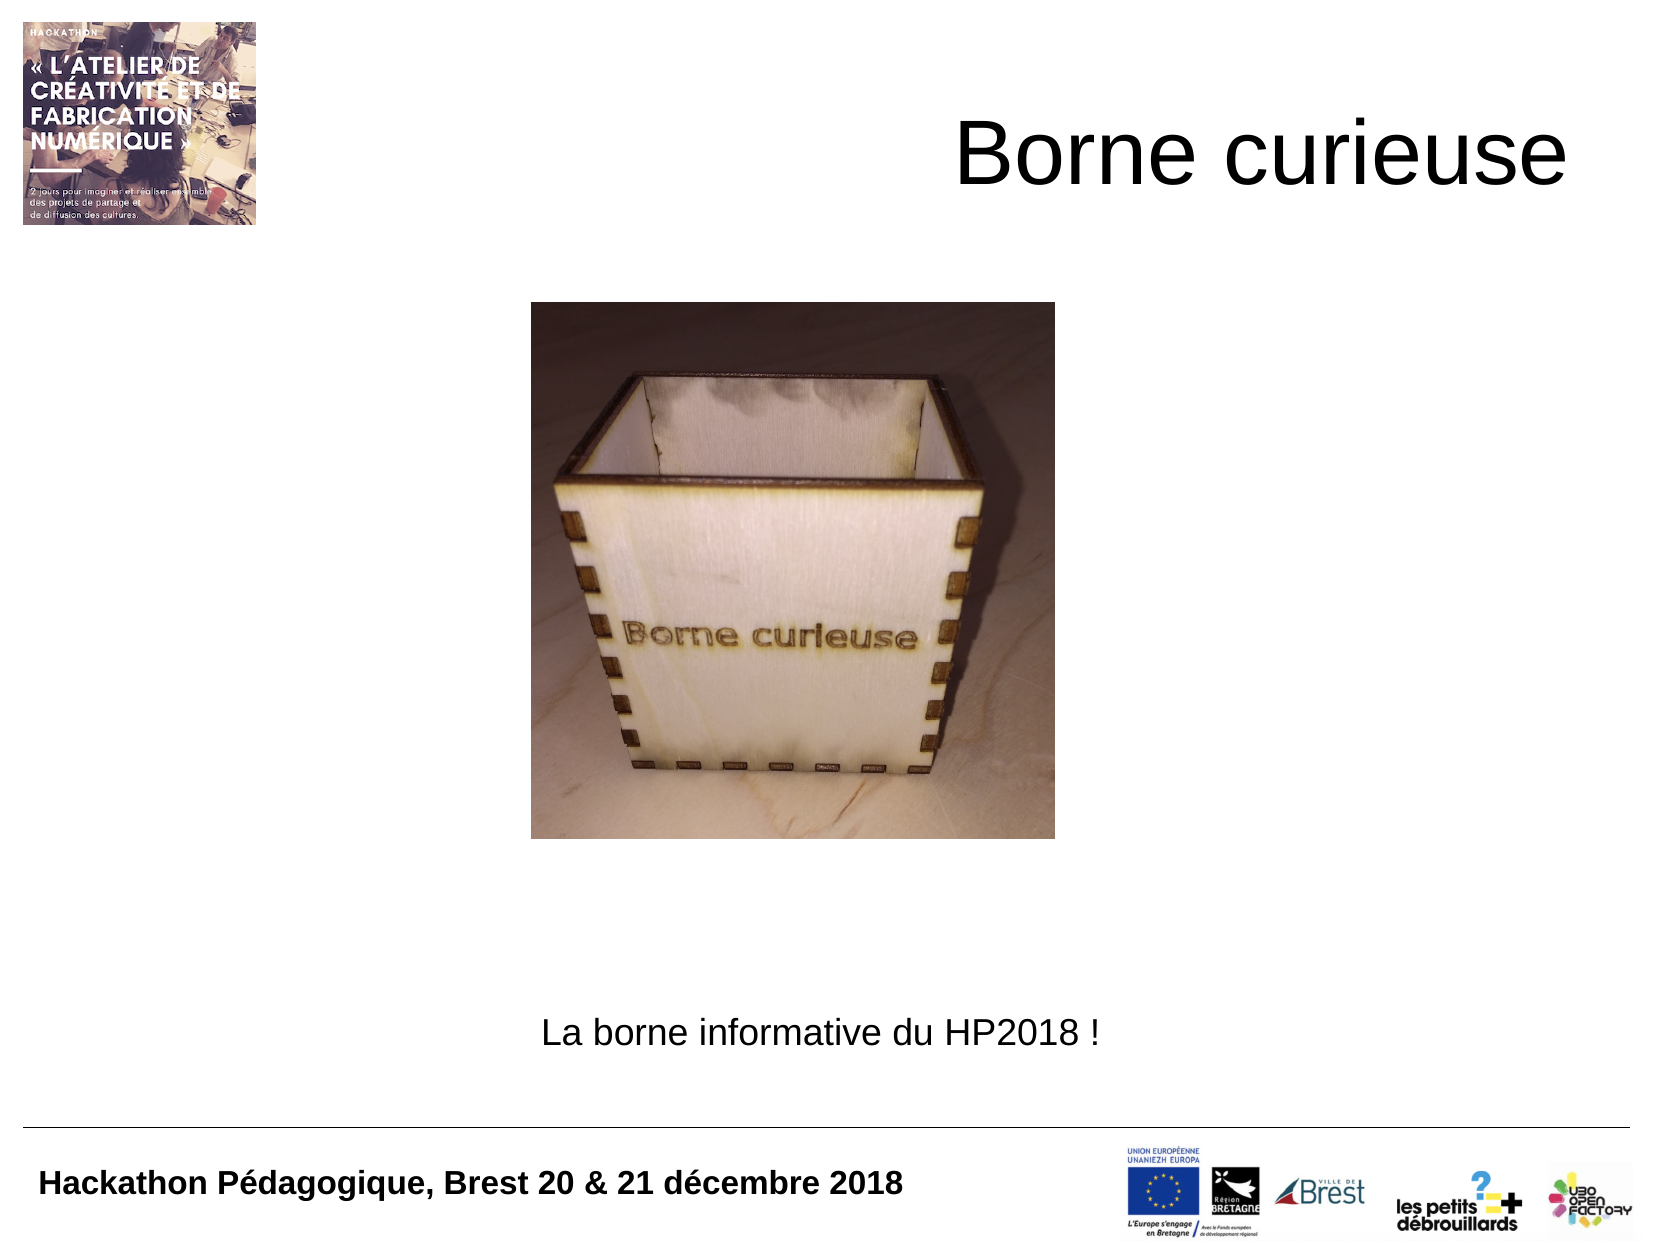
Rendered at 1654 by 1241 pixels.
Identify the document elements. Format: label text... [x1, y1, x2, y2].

text_box Hackathon Pédagogique, Brest 20 & 21 décembre 2018 [23, 1157, 945, 1210]
picture [1120, 1137, 1642, 1241]
text_box La borne informative du HP2018 ! [200, 1003, 1441, 1103]
title Borne curieuse [236, 49, 1571, 257]
picture [531, 302, 1055, 839]
picture [23, 22, 256, 225]
